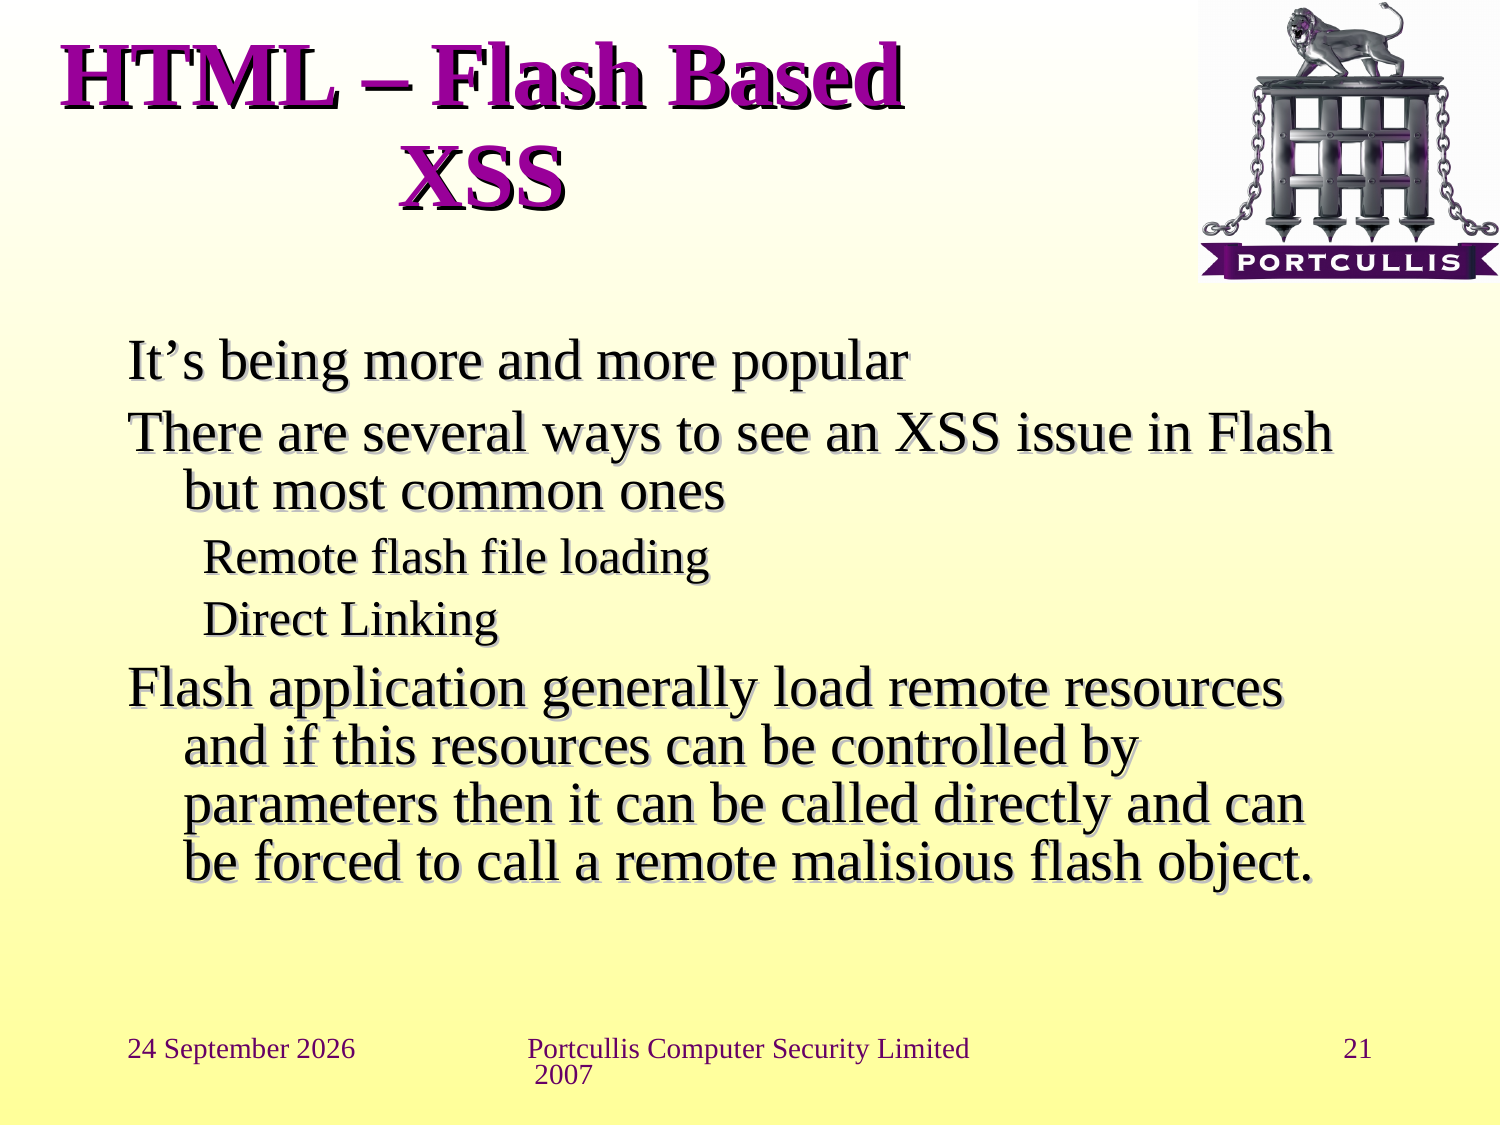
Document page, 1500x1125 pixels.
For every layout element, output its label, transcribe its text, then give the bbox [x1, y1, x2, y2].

title HTML – Flash Based XSS [0, 0, 963, 250]
picture [1198, 0, 1500, 283]
list It’s being more and more popular There are several ways to see an XSS issue in Flash but most common ones Remote flash file loading Direct Linking Flash application generally load remote resources and if this resources can be controlled by parameters then it can be called directly and can be forced to call a remote malisious flash object. [112, 324, 1388, 1001]
